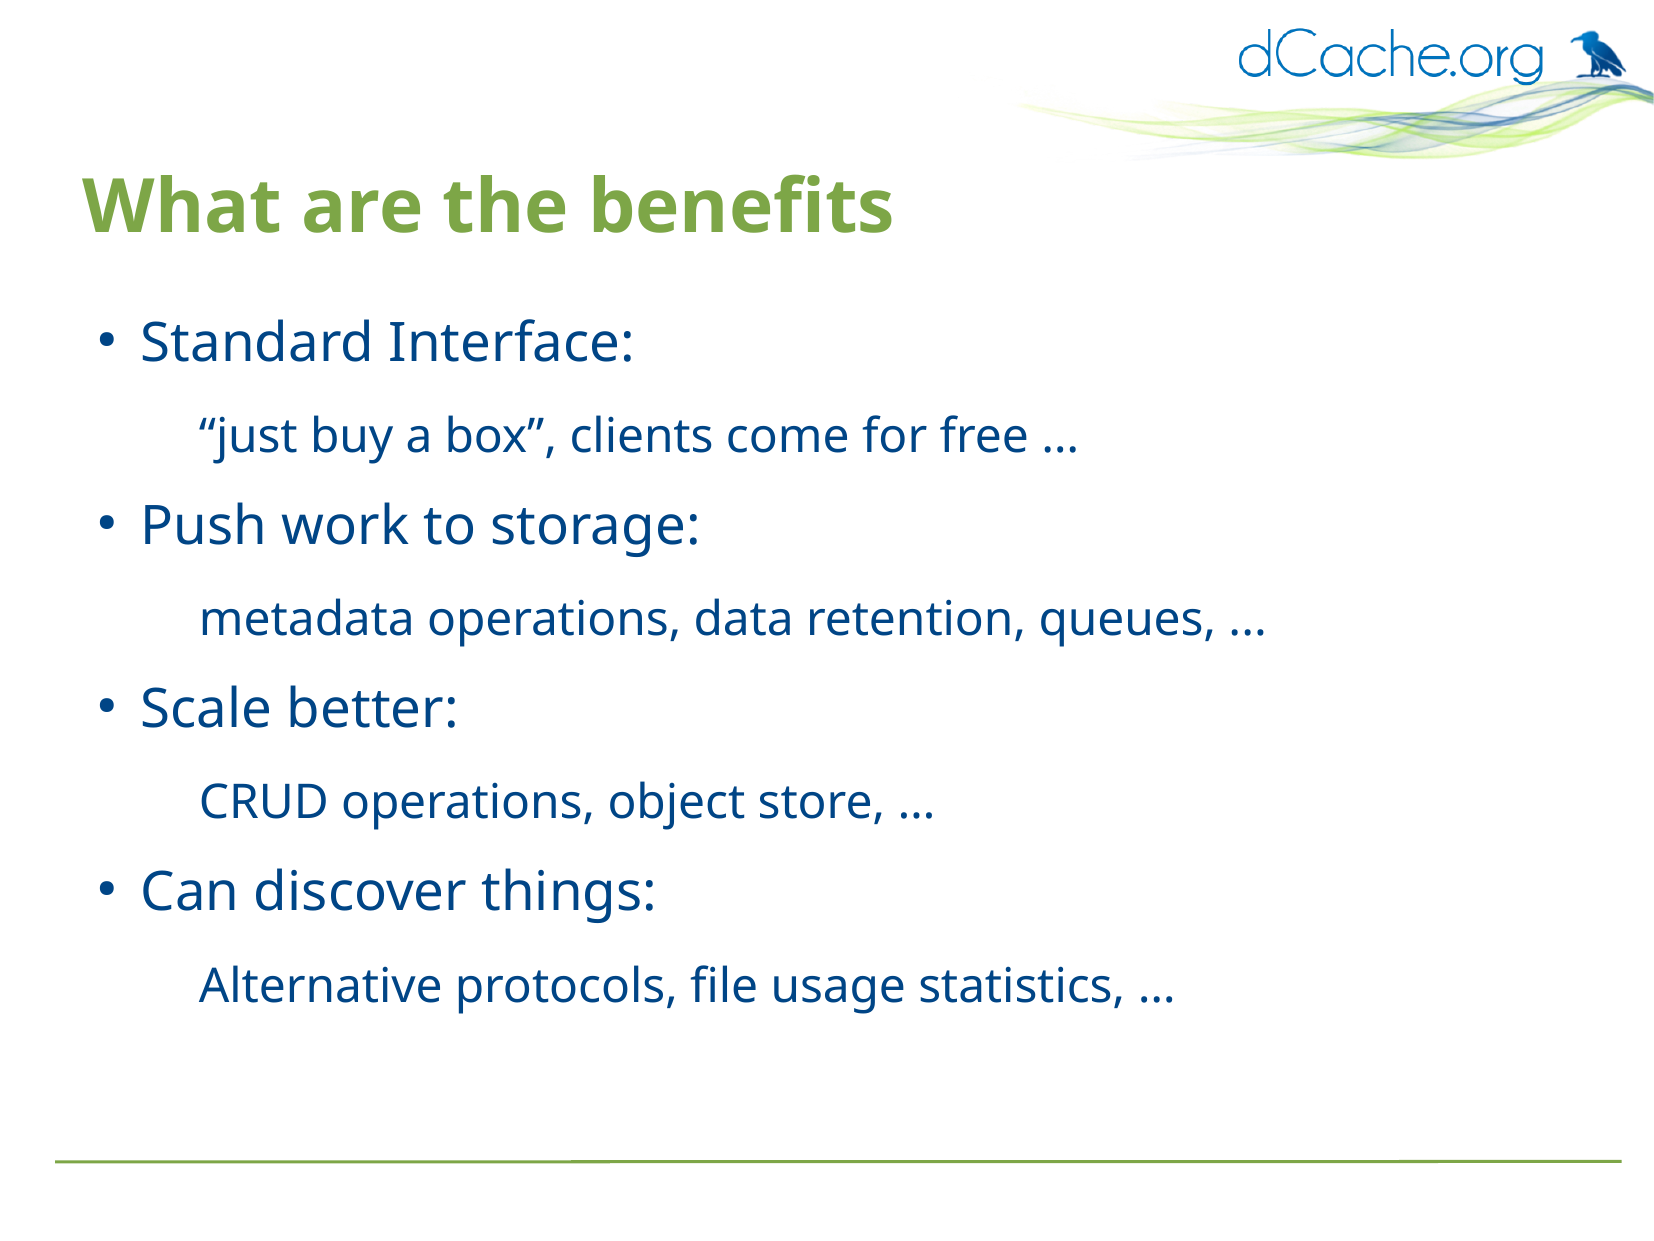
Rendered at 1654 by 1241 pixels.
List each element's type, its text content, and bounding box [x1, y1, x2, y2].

title What are the benefits [82, 155, 1605, 252]
list Standard Interface: “just buy a box”, clients come for free … Push work to storage: metadata operations, data retention, queues, ... Scale better: CRUD operations, object store, … Can discover things: Alternative protocols, file usage statistics, … [82, 302, 1571, 1023]
picture [956, 16, 1654, 169]
